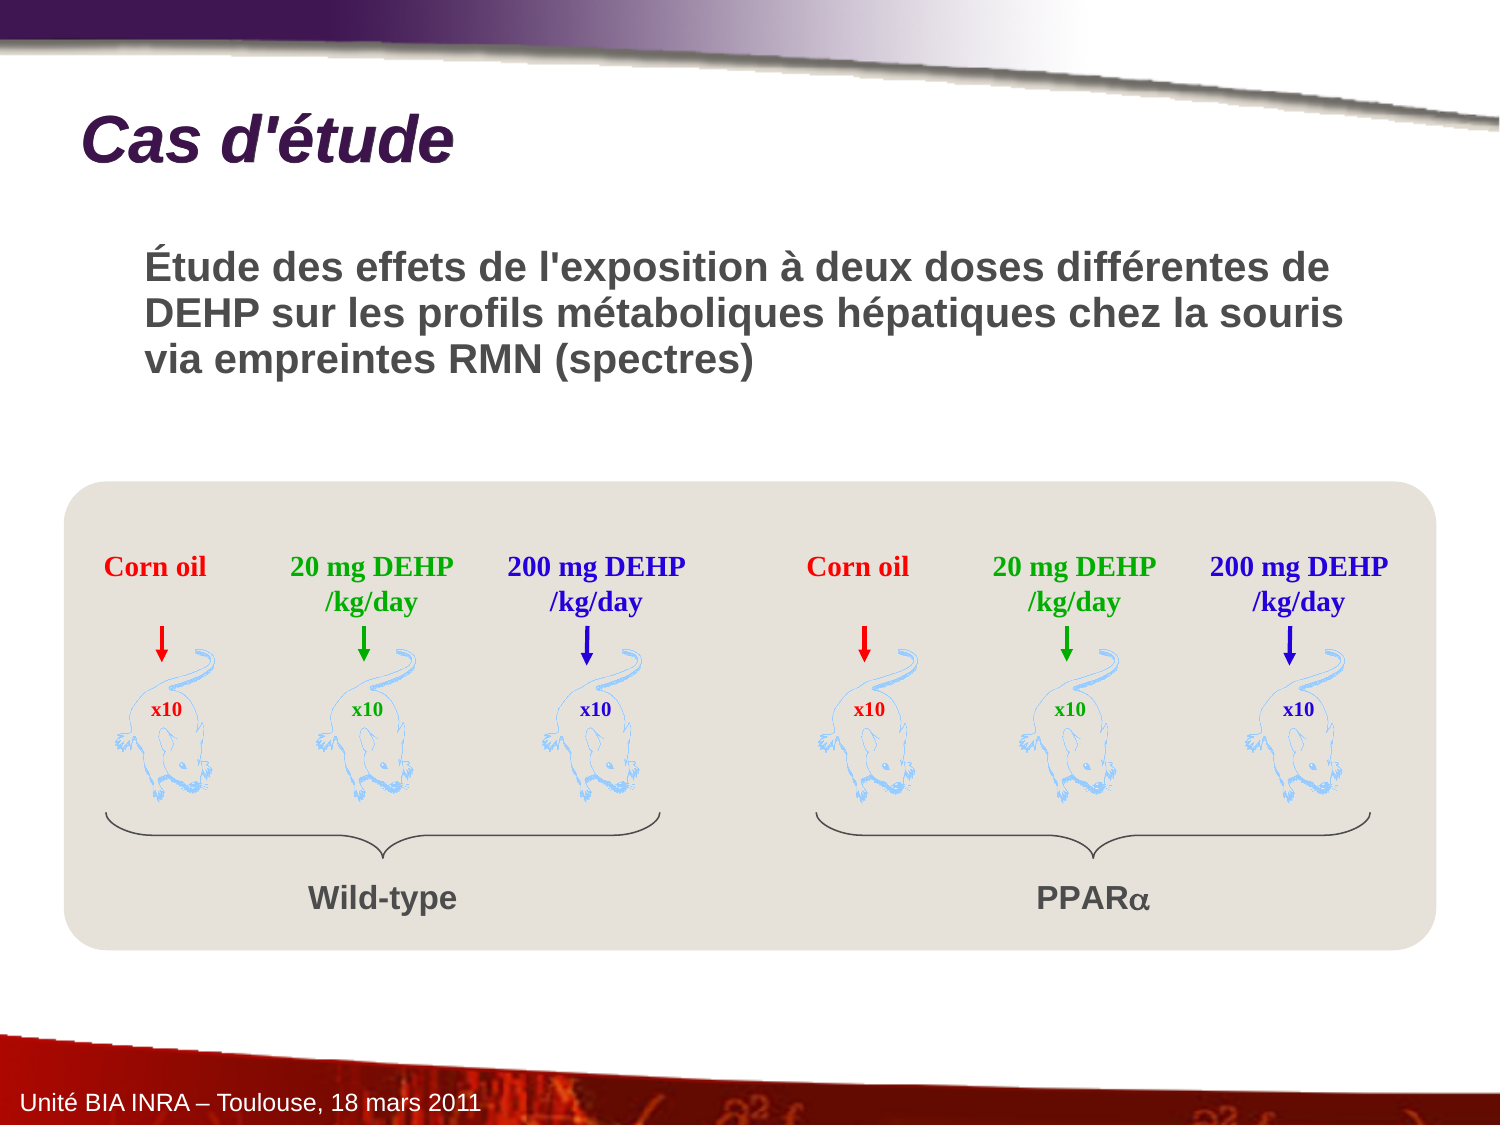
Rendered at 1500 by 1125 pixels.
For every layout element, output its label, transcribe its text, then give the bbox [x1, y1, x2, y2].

text_box [63, 481, 1437, 540]
text_box [127, 627, 639, 852]
text_box 20 mg DEHP /kg/day [991, 540, 1148, 627]
text_box [837, 627, 1349, 852]
text_box 200 mg DEHP /kg/day [445, 540, 725, 627]
text_box x10 [337, 688, 411, 729]
picture [526, 631, 664, 829]
text_box [63, 627, 1437, 951]
text_box x10 [565, 688, 640, 729]
text_box x10 [1268, 688, 1342, 729]
text_box Wild-type [279, 868, 487, 920]
picture [1229, 631, 1367, 829]
picture [99, 631, 237, 829]
picture [0, 0, 1500, 154]
text_box x10 [1039, 688, 1114, 729]
text_box PPARa [960, 868, 1227, 920]
list Étude des effets de l'exposition à deux doses différentes de DEHP sur les profils métaboliques hépatiques chez la souris via empreintes RMN (spectres) [144, 243, 1356, 386]
picture [0, 1022, 1500, 1125]
text_box 20 mg DEHP /kg/day [289, 540, 445, 627]
picture [300, 631, 438, 829]
text_box Corn oil [22, 540, 289, 627]
text_box x10 [136, 688, 210, 729]
picture [802, 631, 940, 829]
title Cas d'étude [80, 102, 987, 177]
text_box x10 [838, 688, 913, 729]
picture [1003, 631, 1141, 829]
text_box 200 mg DEHP /kg/day [1148, 540, 1451, 627]
text_box Corn oil [725, 540, 991, 627]
